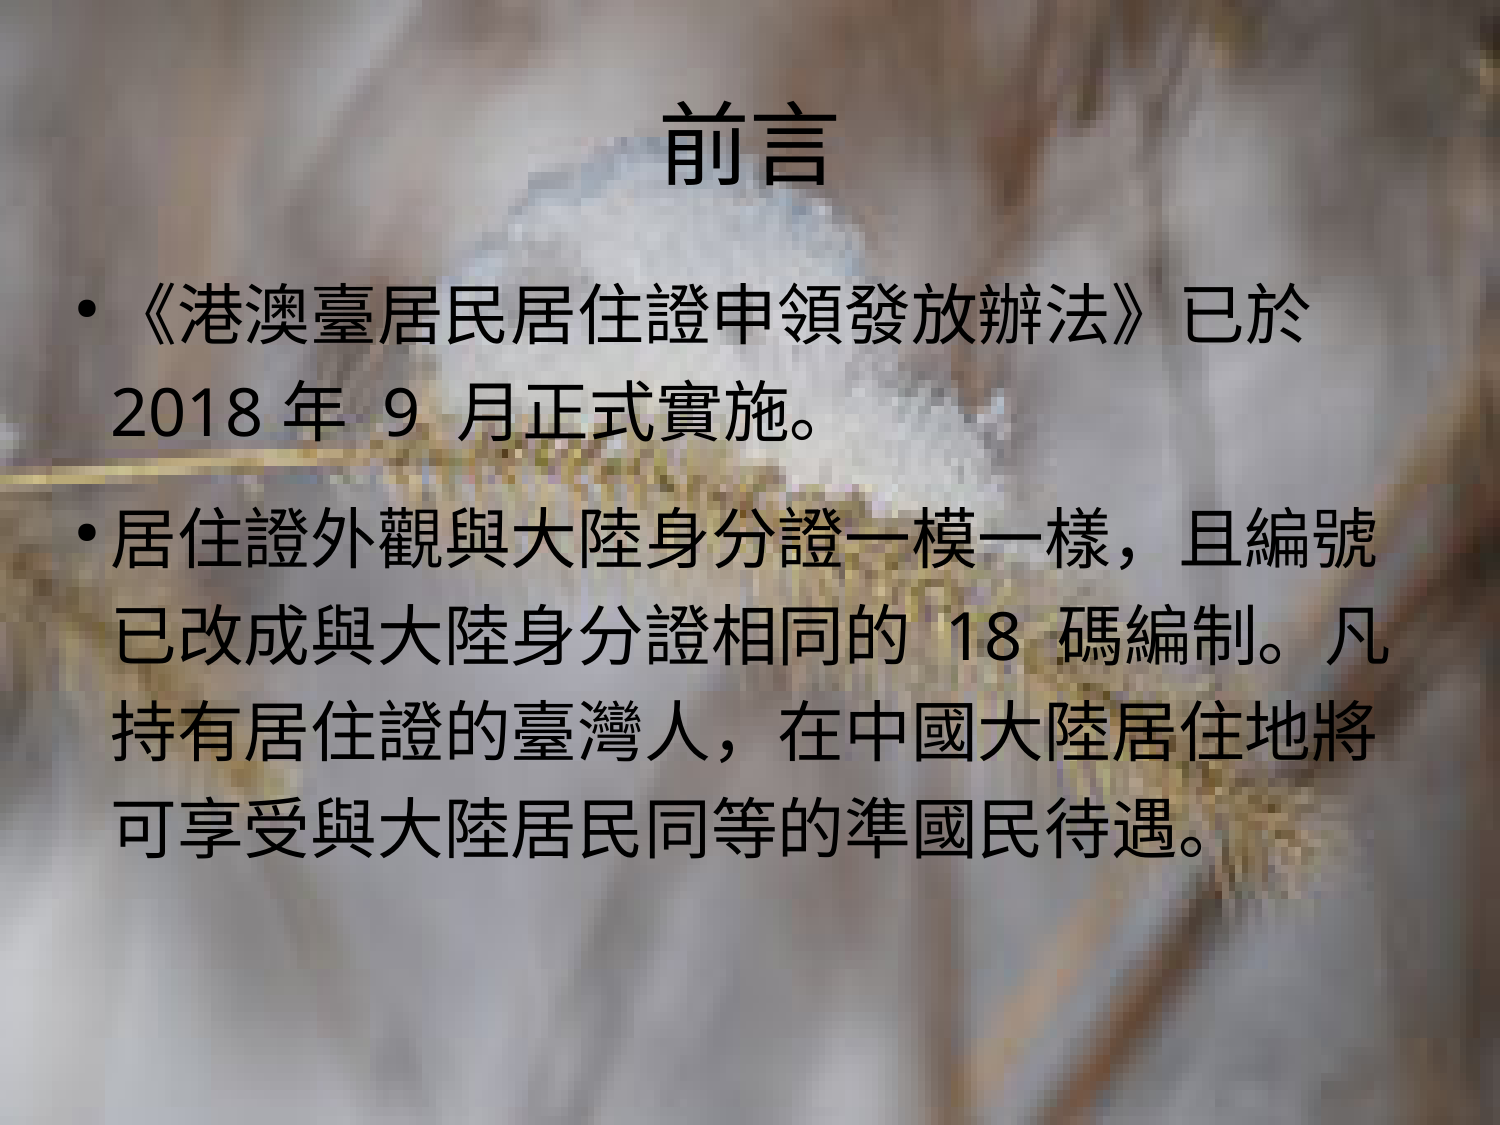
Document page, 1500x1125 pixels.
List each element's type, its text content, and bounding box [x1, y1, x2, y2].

list 《港澳臺居民居住證申領發放辦法》已於2018年 9 月正式實施。 居住證外觀與大陸身分證一模一樣，且編號已改成與大陸身分證相同的 18 碼編制。凡持有居住證的臺灣人，在中國大陸居住地將可享受與大陸居民同等的準國民待遇。 [75, 262, 1425, 1005]
title 前言 [75, 45, 1425, 233]
picture [0, 0, 1500, 1125]
